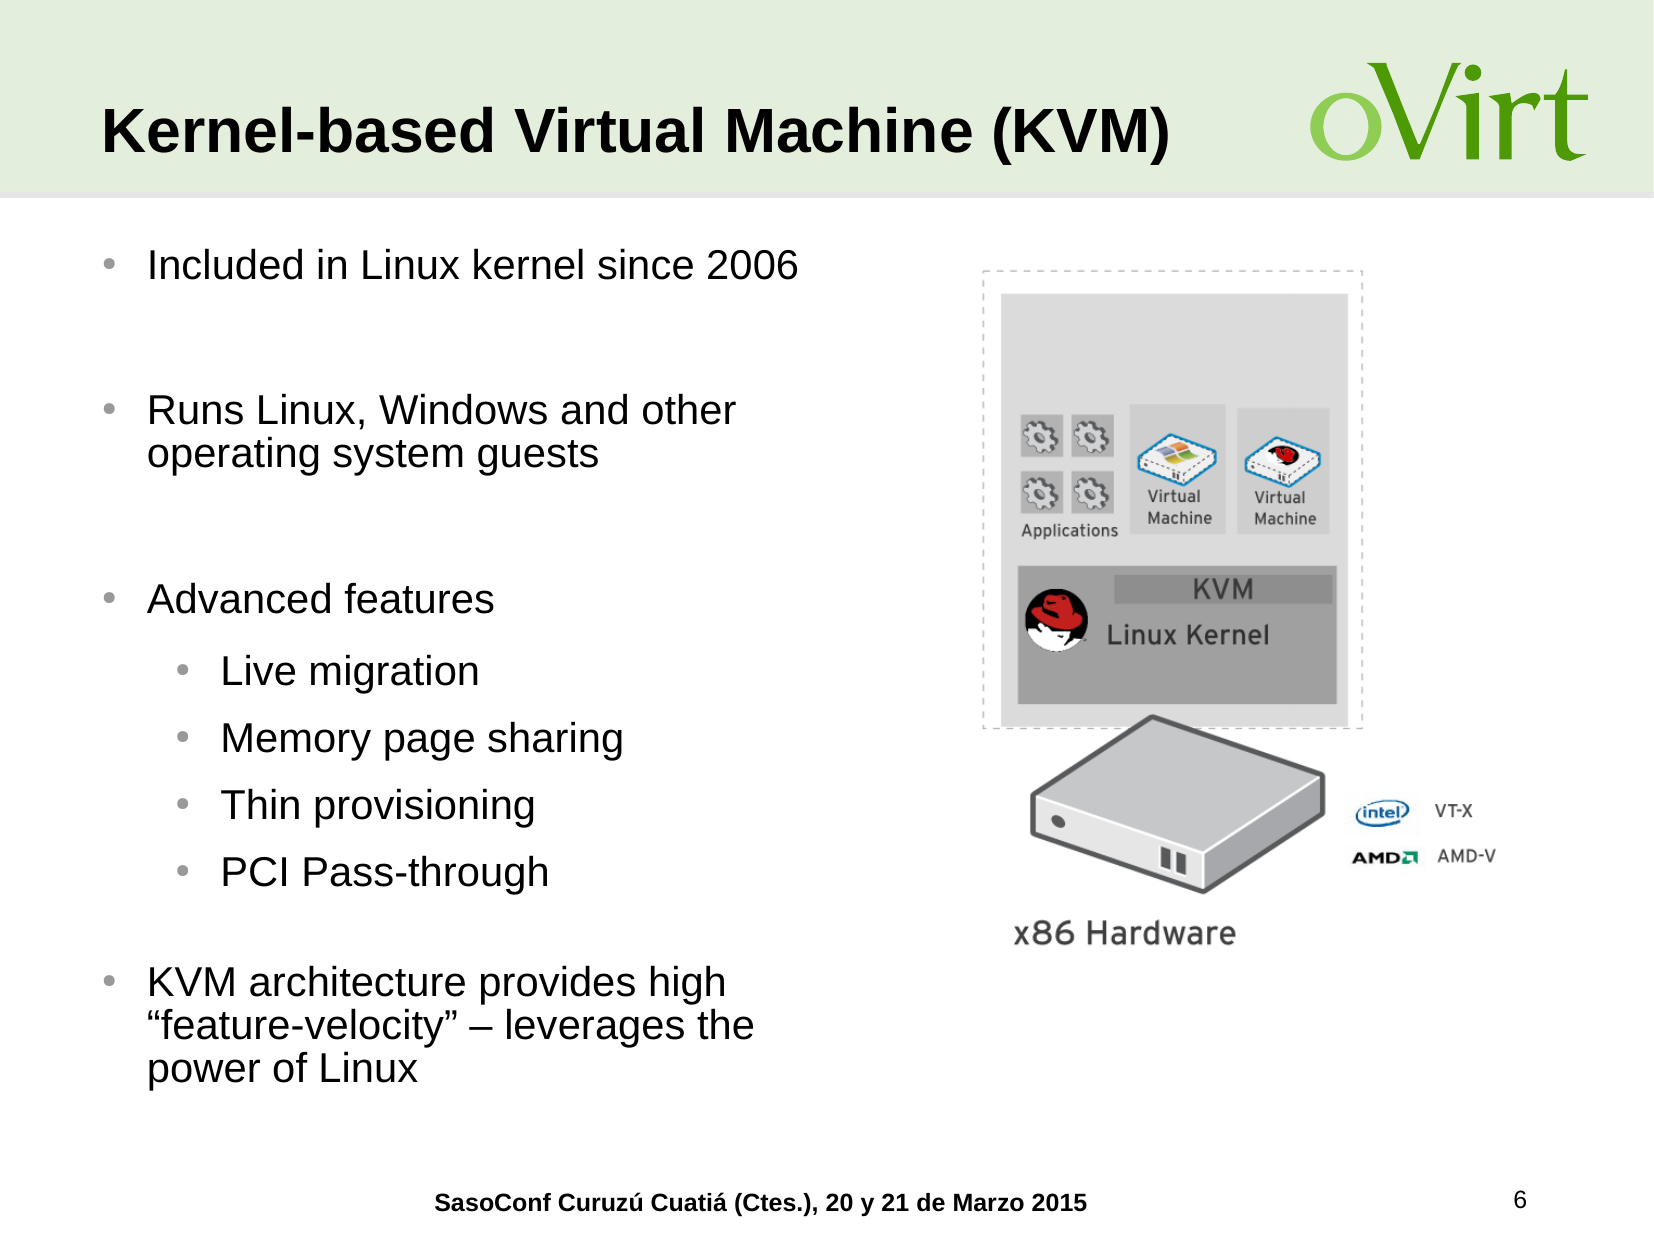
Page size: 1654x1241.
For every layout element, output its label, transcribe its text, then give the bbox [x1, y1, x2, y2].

list Included in Linux kernel since 2006 Runs Linux, Windows and other operating system guests Advanced features Live migration Memory page sharing Thin provisioning PCI Pass-through KVM architecture provides high “feature-velocity” – leverages the power of Linux [86, 244, 814, 1095]
title Kernel-based Virtual Machine (KVM) [86, 36, 1307, 225]
picture [975, 262, 1510, 953]
